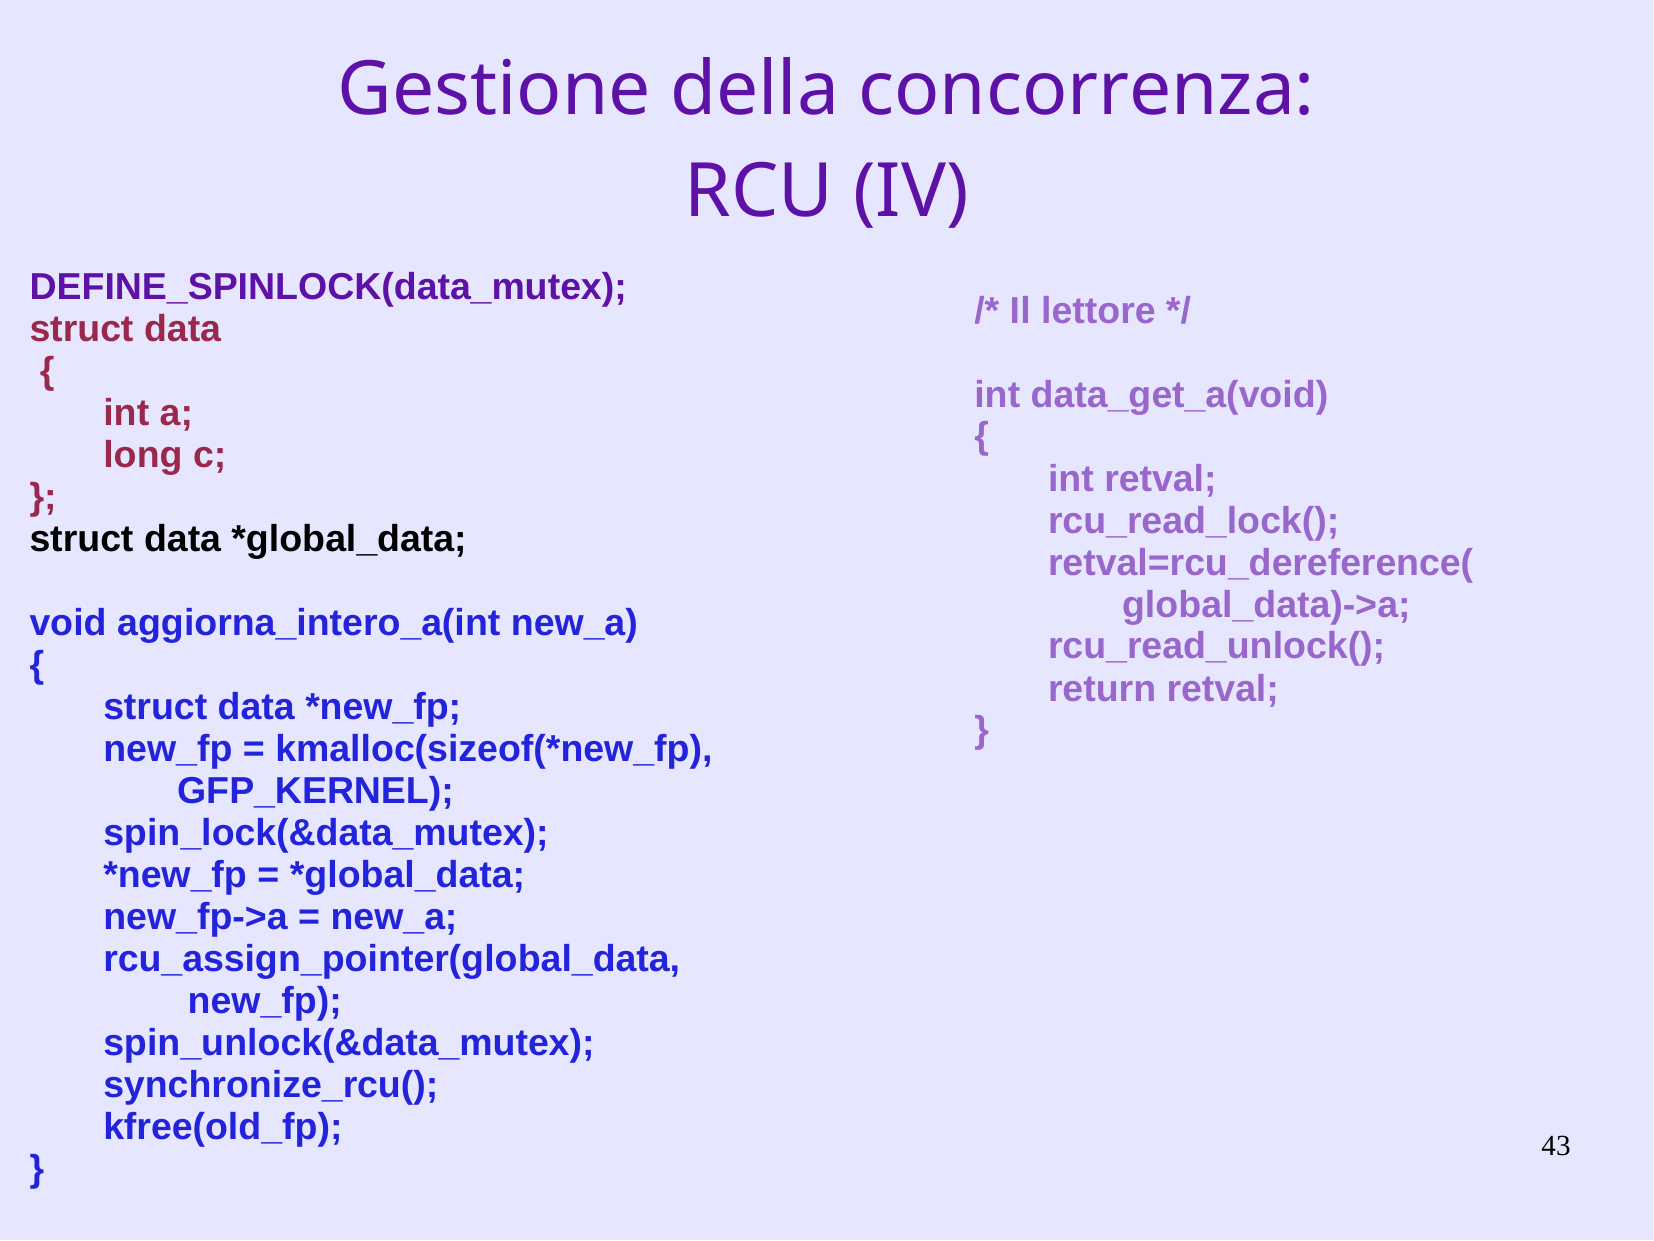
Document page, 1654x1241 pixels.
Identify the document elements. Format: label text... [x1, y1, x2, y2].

text_box /* Il lettore */ int data_get_a(void) { int retval; rcu_read_lock(); retval=rcu_dereference( global_data)->a; rcu_read_unlock(); return retval; } [974, 284, 1625, 798]
subtitle DEFINE_SPINLOCK(data_mutex); struct data { int a; long c; }; struct data *global_data; void aggiorna_intero_a(int new_a) { struct data *new_fp; new_fp = kmalloc(sizeof(*new_fp), GFP_KERNEL); spin_lock(&data_mutex); *new_fp = *global_data; new_fp->a = new_a; rcu_assign_pointer(global_data, new_fp); spin_unlock(&data_mutex); synchronize_rcu(); kfree(old_fp); } [29, 265, 827, 1232]
title Gestione della concorrenza: RCU (IV) [82, 30, 1571, 242]
